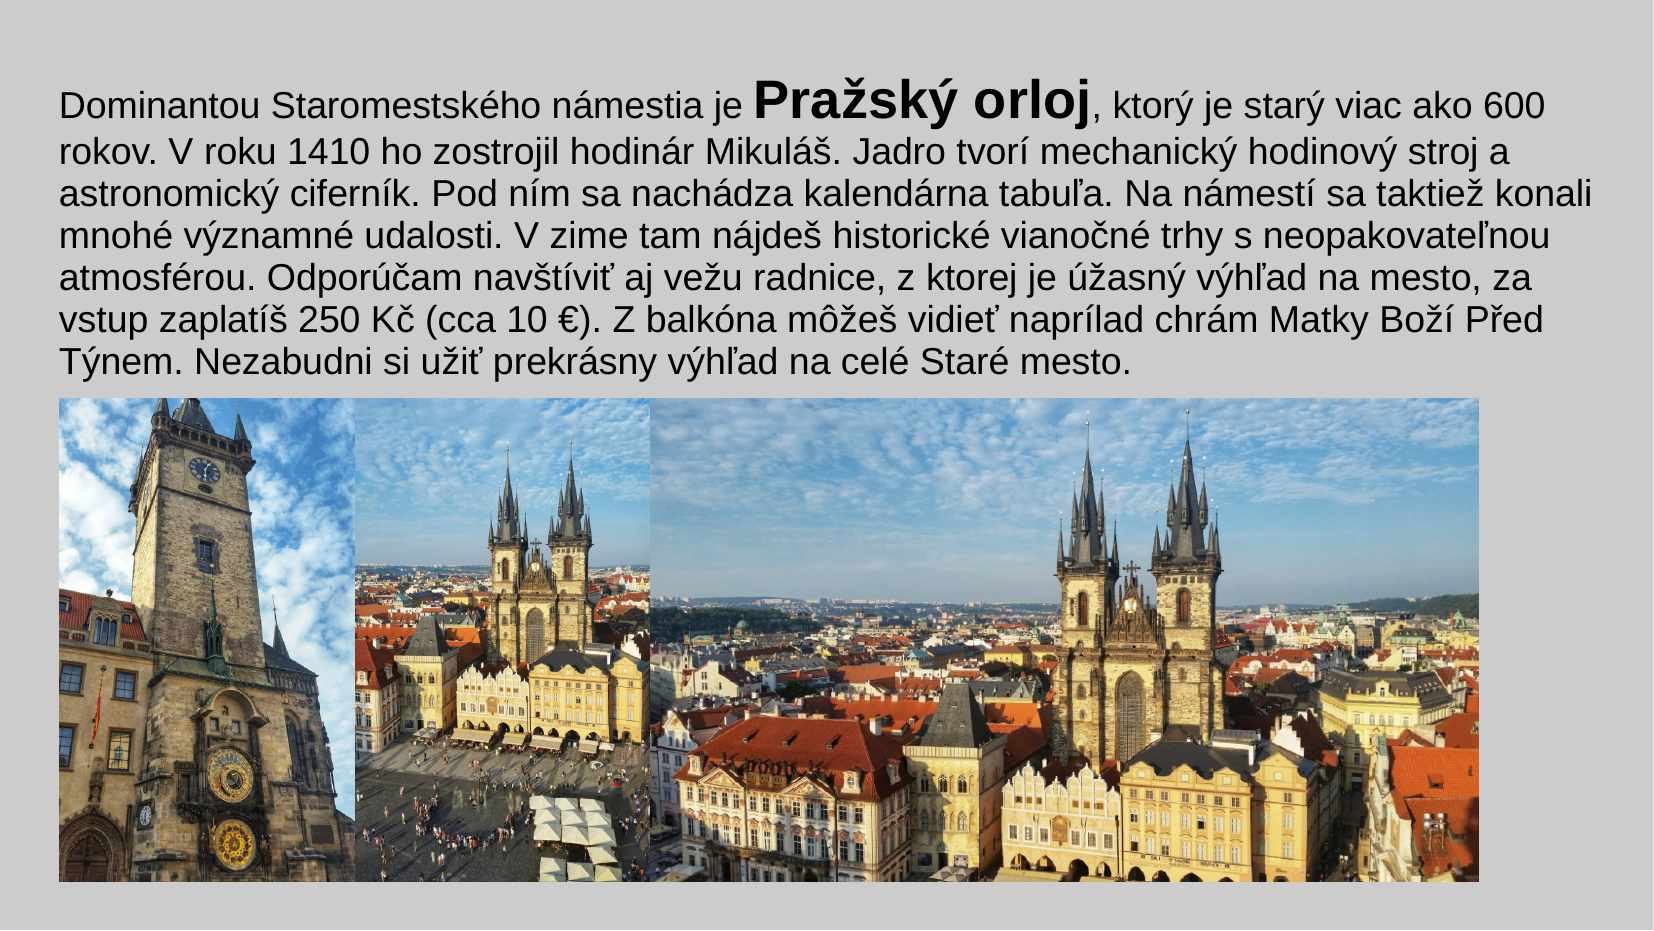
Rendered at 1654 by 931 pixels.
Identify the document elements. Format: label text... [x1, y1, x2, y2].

list Dominantou Staromestského námestia je Pražský orloj, ktorý je starý viac ako 600 rokov. V roku 1410 ho zostrojil hodinár Mikuláš. Jadro tvorí mechanický hodinový stroj a astronomický ciferník. Pod ním sa nachádza kalendárna tabuľa. Na námestí sa taktiež konali mnohé významné udalosti. V zime tam nájdeš historické vianočné trhy s neopakovateľnou atmosférou. Odporúčam navštíviť aj vežu radnice, z ktorej je úžasný výhľad na mesto, za vstup zaplatíš 250 Kč (cca 10 €). Z balkóna môžeš vidieť naprílad chrám Matky Boží Před Týnem. Nezabudni si užiť prekrásny výhľad na celé Staré mesto. [59, 69, 1601, 384]
picture [59, 398, 1479, 882]
